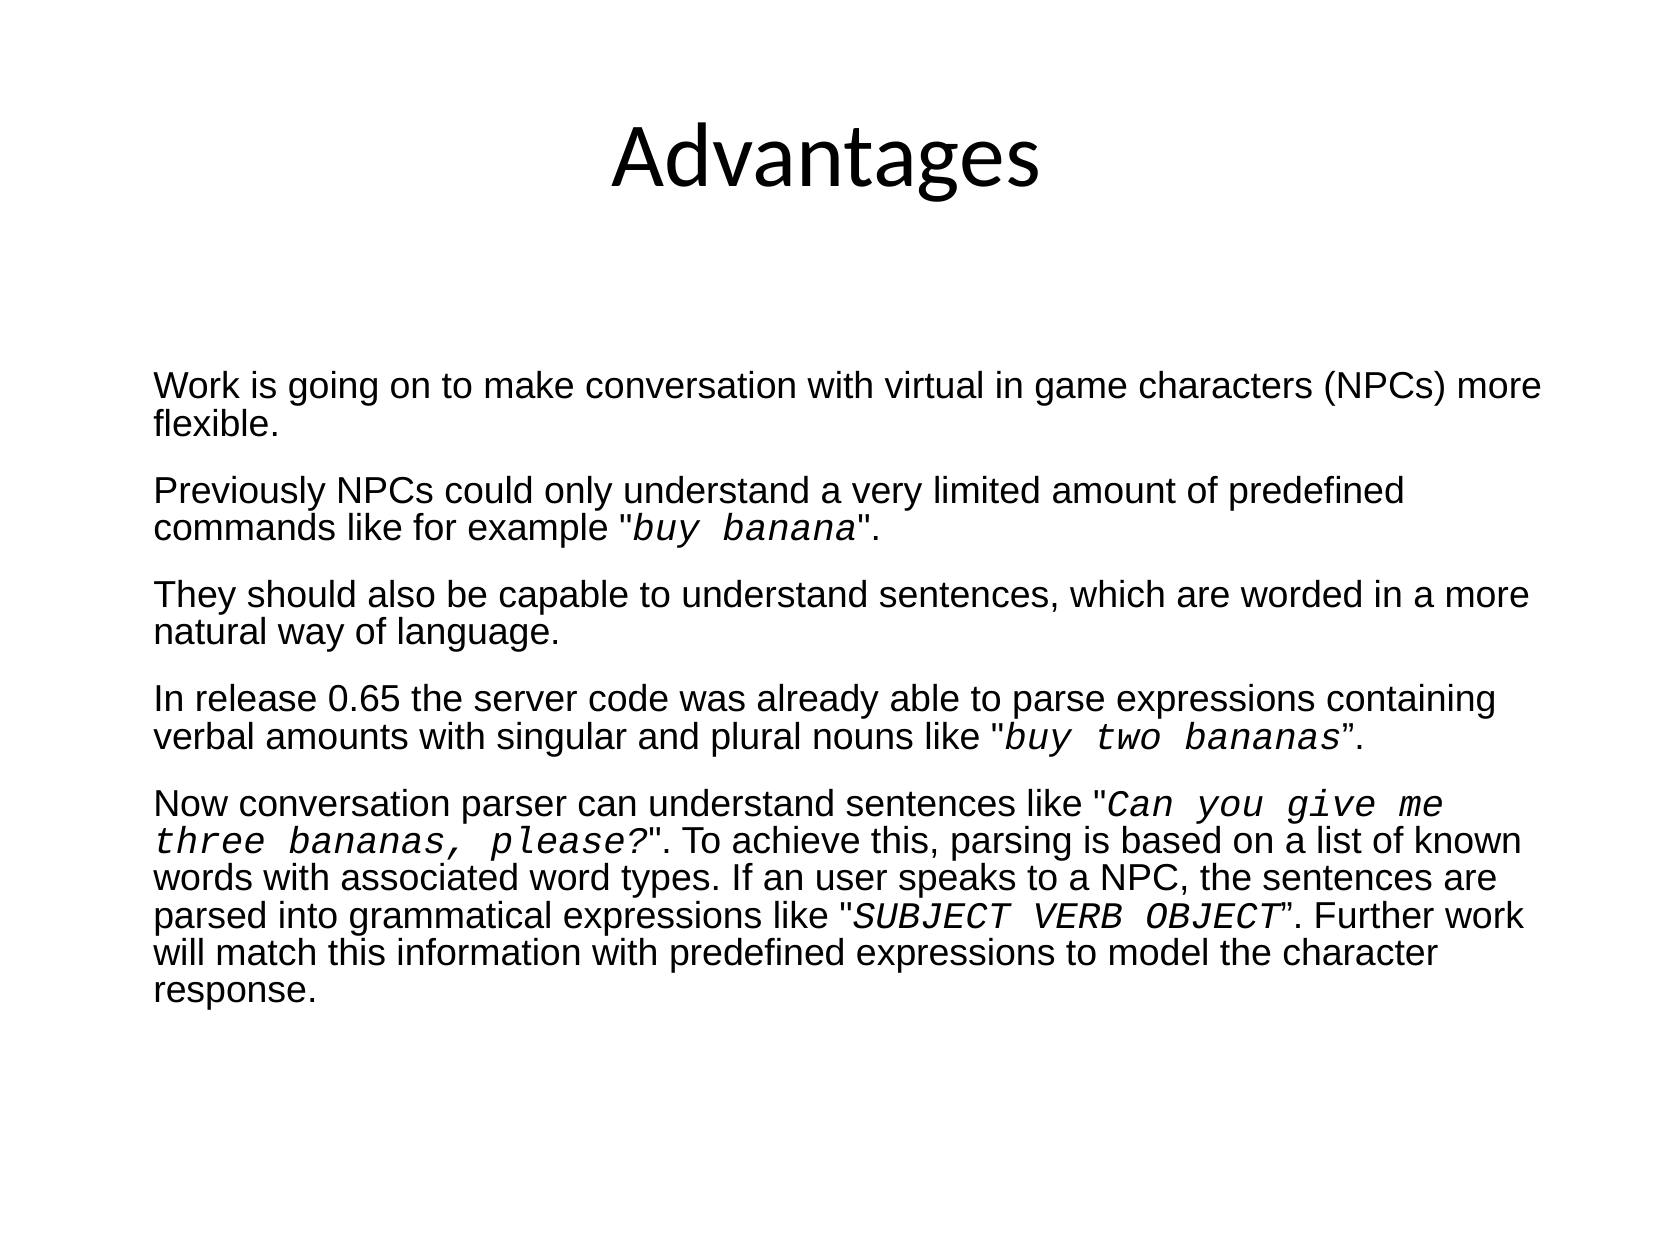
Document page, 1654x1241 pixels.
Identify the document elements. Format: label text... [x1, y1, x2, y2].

text_box Work is going on to make conversation with virtual in game characters (NPCs) more flexible. Previously NPCs could only understand a very limited amount of predefined commands like for example "buy banana". They should also be capable to understand sentences, which are worded in a more natural way of language. In release 0.65 the server code was already able to parse expressions containing verbal amounts with singular and plural nouns like "buy two bananas”. Now conversation parser can understand sentences like "Can you give me three bananas, please?". To achieve this, parsing is based on a list of known words with associated word types. If an user speaks to a NPC, the sentences are parsed into grammatical expressions like "SUBJECT VERB OBJECT”. Further work will match this information with predefined expressions to model the character response. [82, 290, 1571, 1109]
text_box Advantages [82, 49, 1571, 257]
